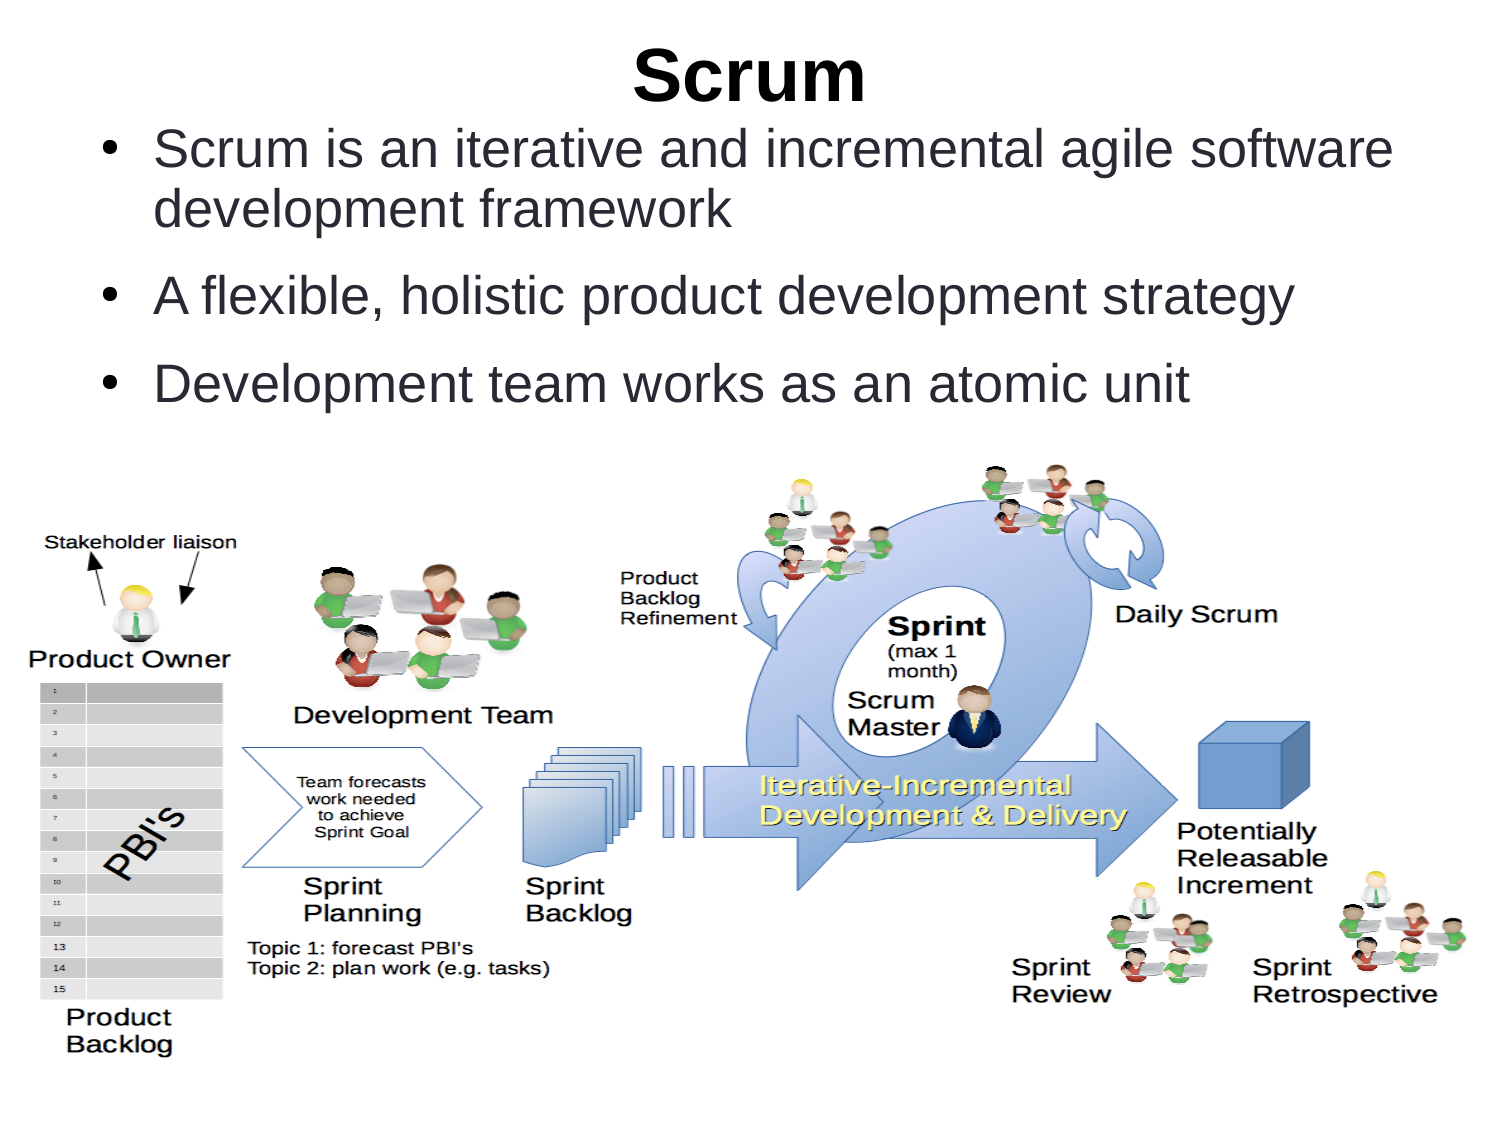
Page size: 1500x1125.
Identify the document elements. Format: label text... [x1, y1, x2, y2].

picture [0, 431, 1500, 1093]
list Scrum is an iterative and incremental agile software development framework A flexible, holistic product development strategy Development team works as an atomic unit Opposing to sequential (e.g. waterfall) approach [82, 118, 1433, 431]
title Scrum [75, 9, 1425, 142]
